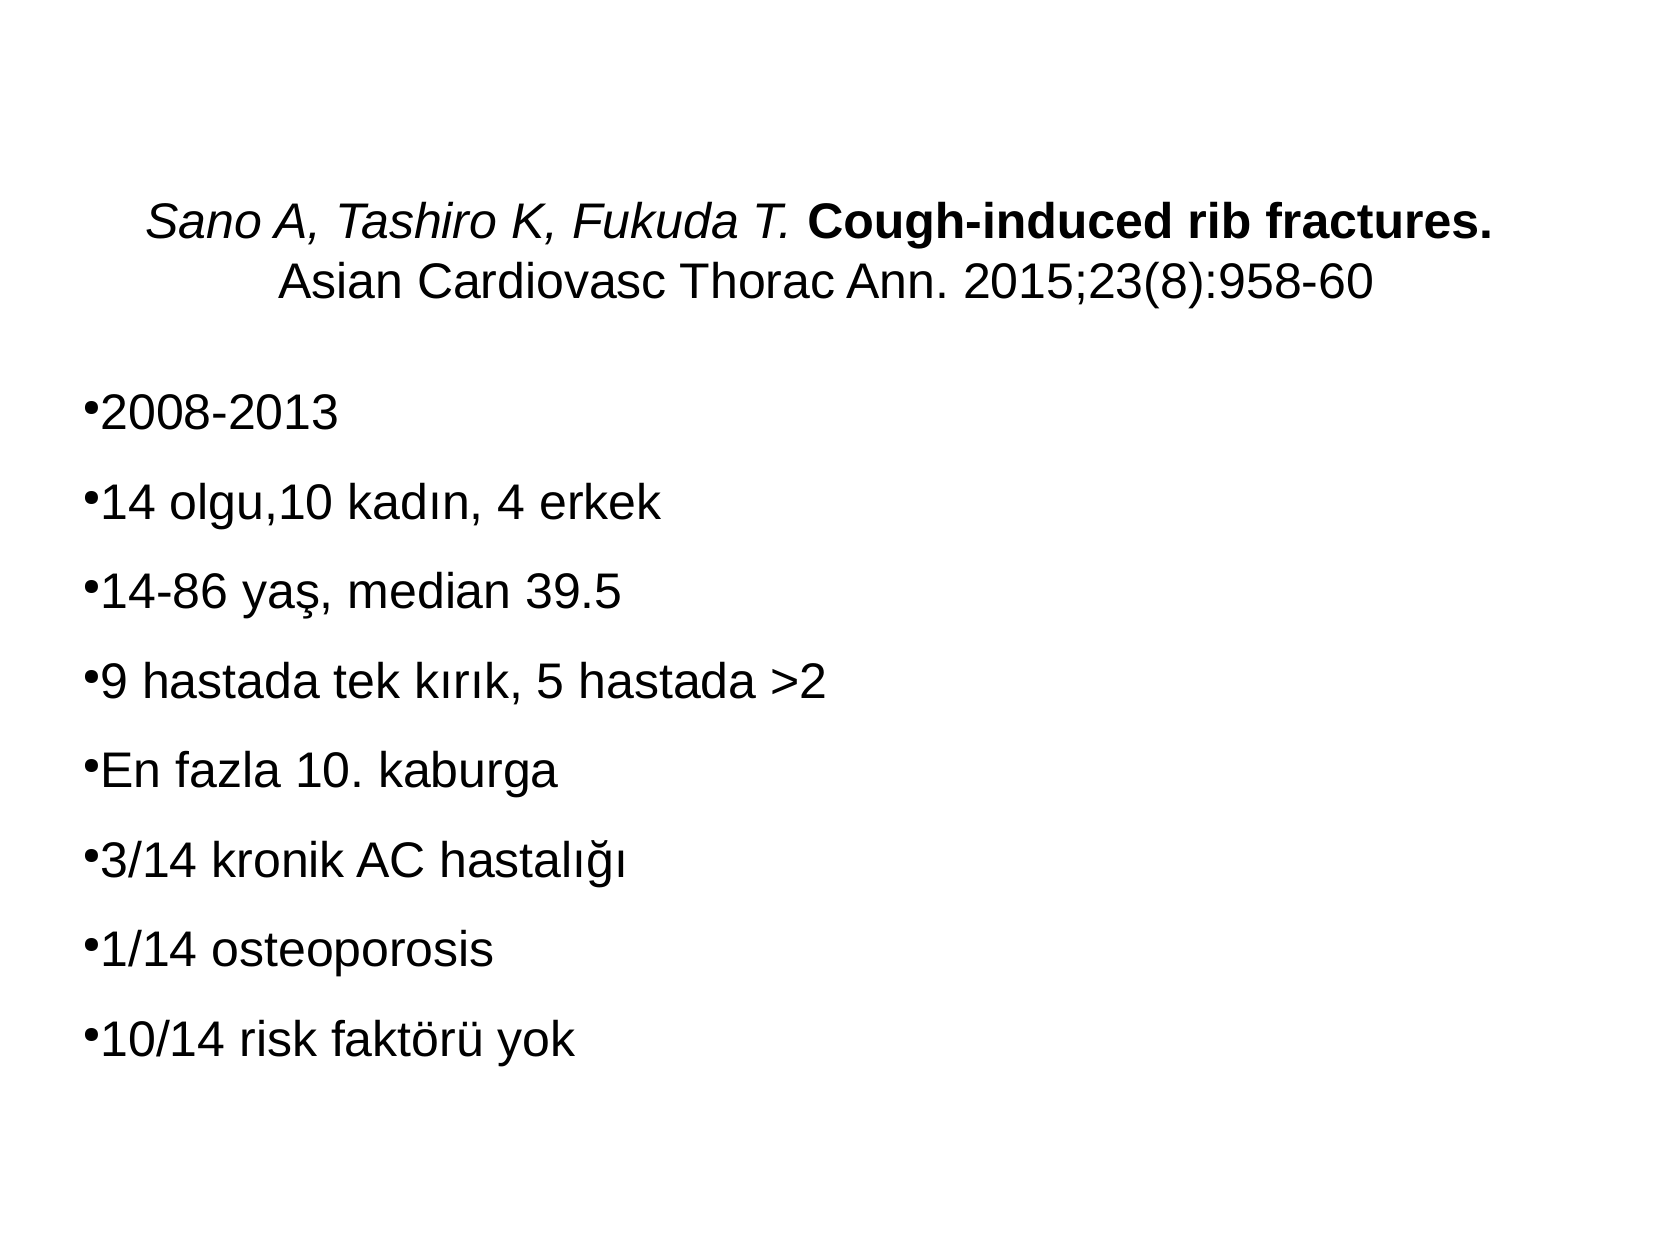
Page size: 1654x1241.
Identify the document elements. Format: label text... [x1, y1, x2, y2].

title Sano A, Tashiro K, Fukuda T. Cough-induced rib fractures. Asian Cardiovasc Thorac Ann. 2015;23(8):958-60 [124, 0, 1530, 290]
list 2008-2013 14 olgu,10 kadın, 4 erkek 14-86 yaş, median 39.5 9 hastada tek kırık, 5 hastada >2 En fazla 10. kaburga 3/14 kronik AC hastalığı 1/14 osteoporosis 10/14 risk faktörü yok [82, 290, 1571, 1109]
